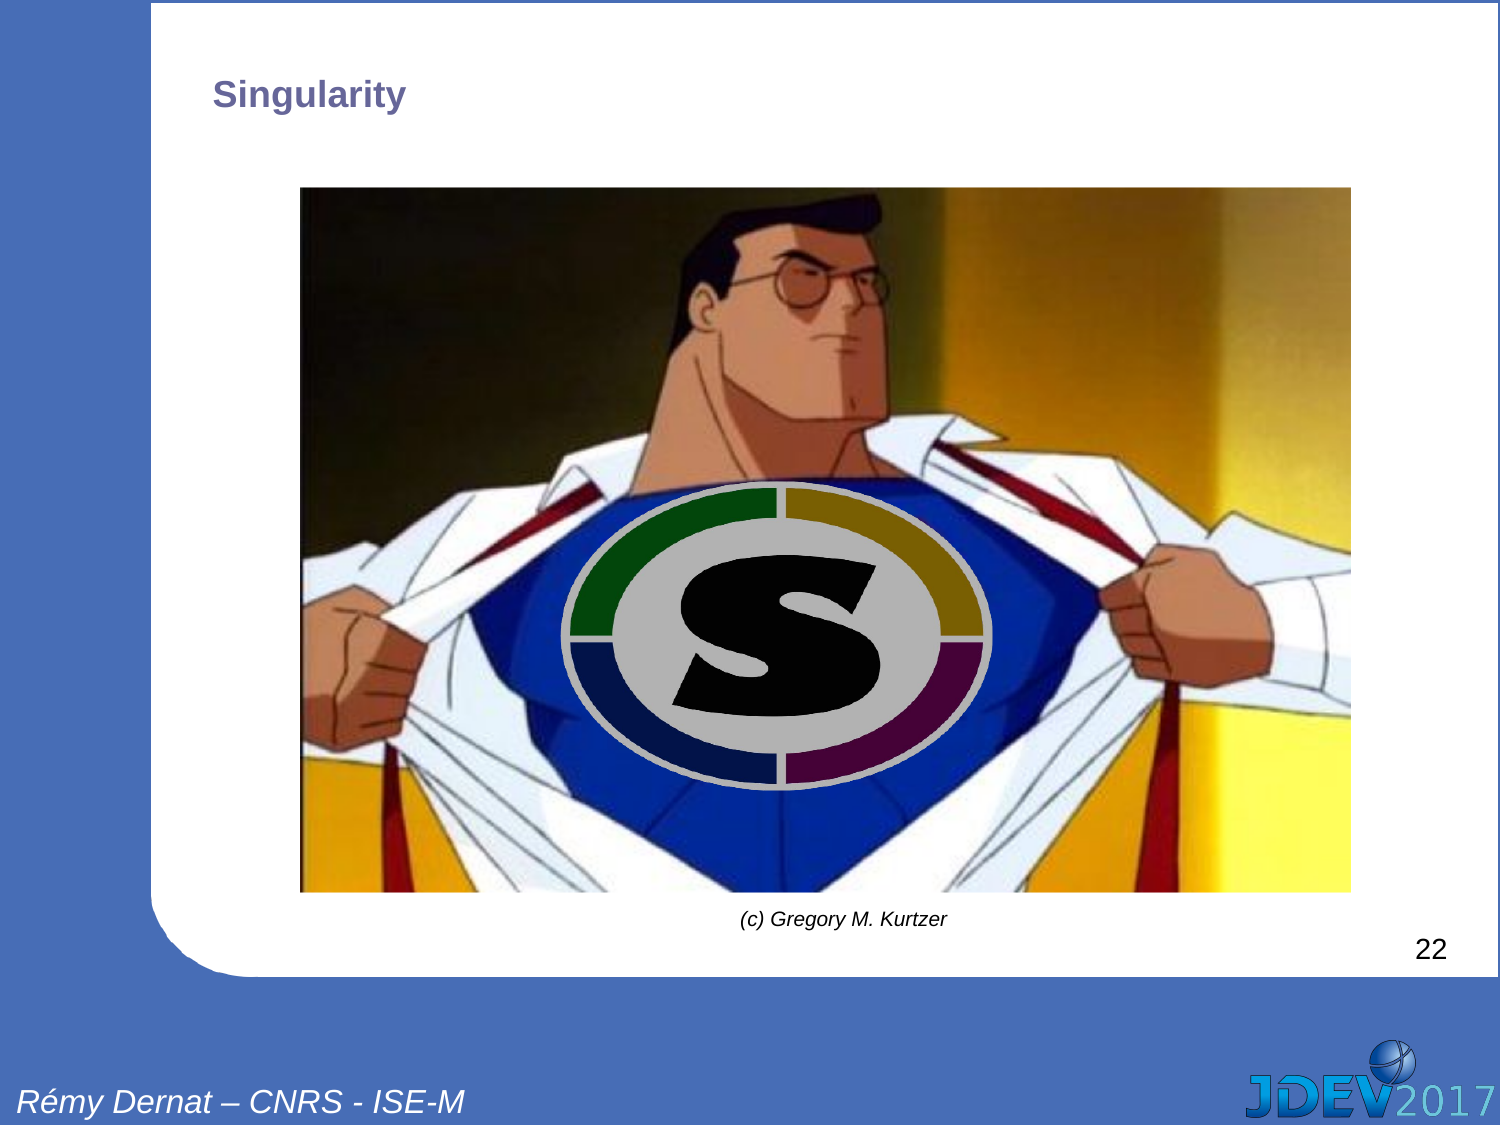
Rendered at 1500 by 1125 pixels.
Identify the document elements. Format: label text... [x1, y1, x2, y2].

picture [0, 0, 1500, 1125]
title Singularity [212, 24, 1447, 164]
text_box (c) Gregory M. Kurtzer [375, 900, 1313, 939]
text_box Rémy Dernat – CNRS - ISE-M [0, 1075, 488, 1125]
